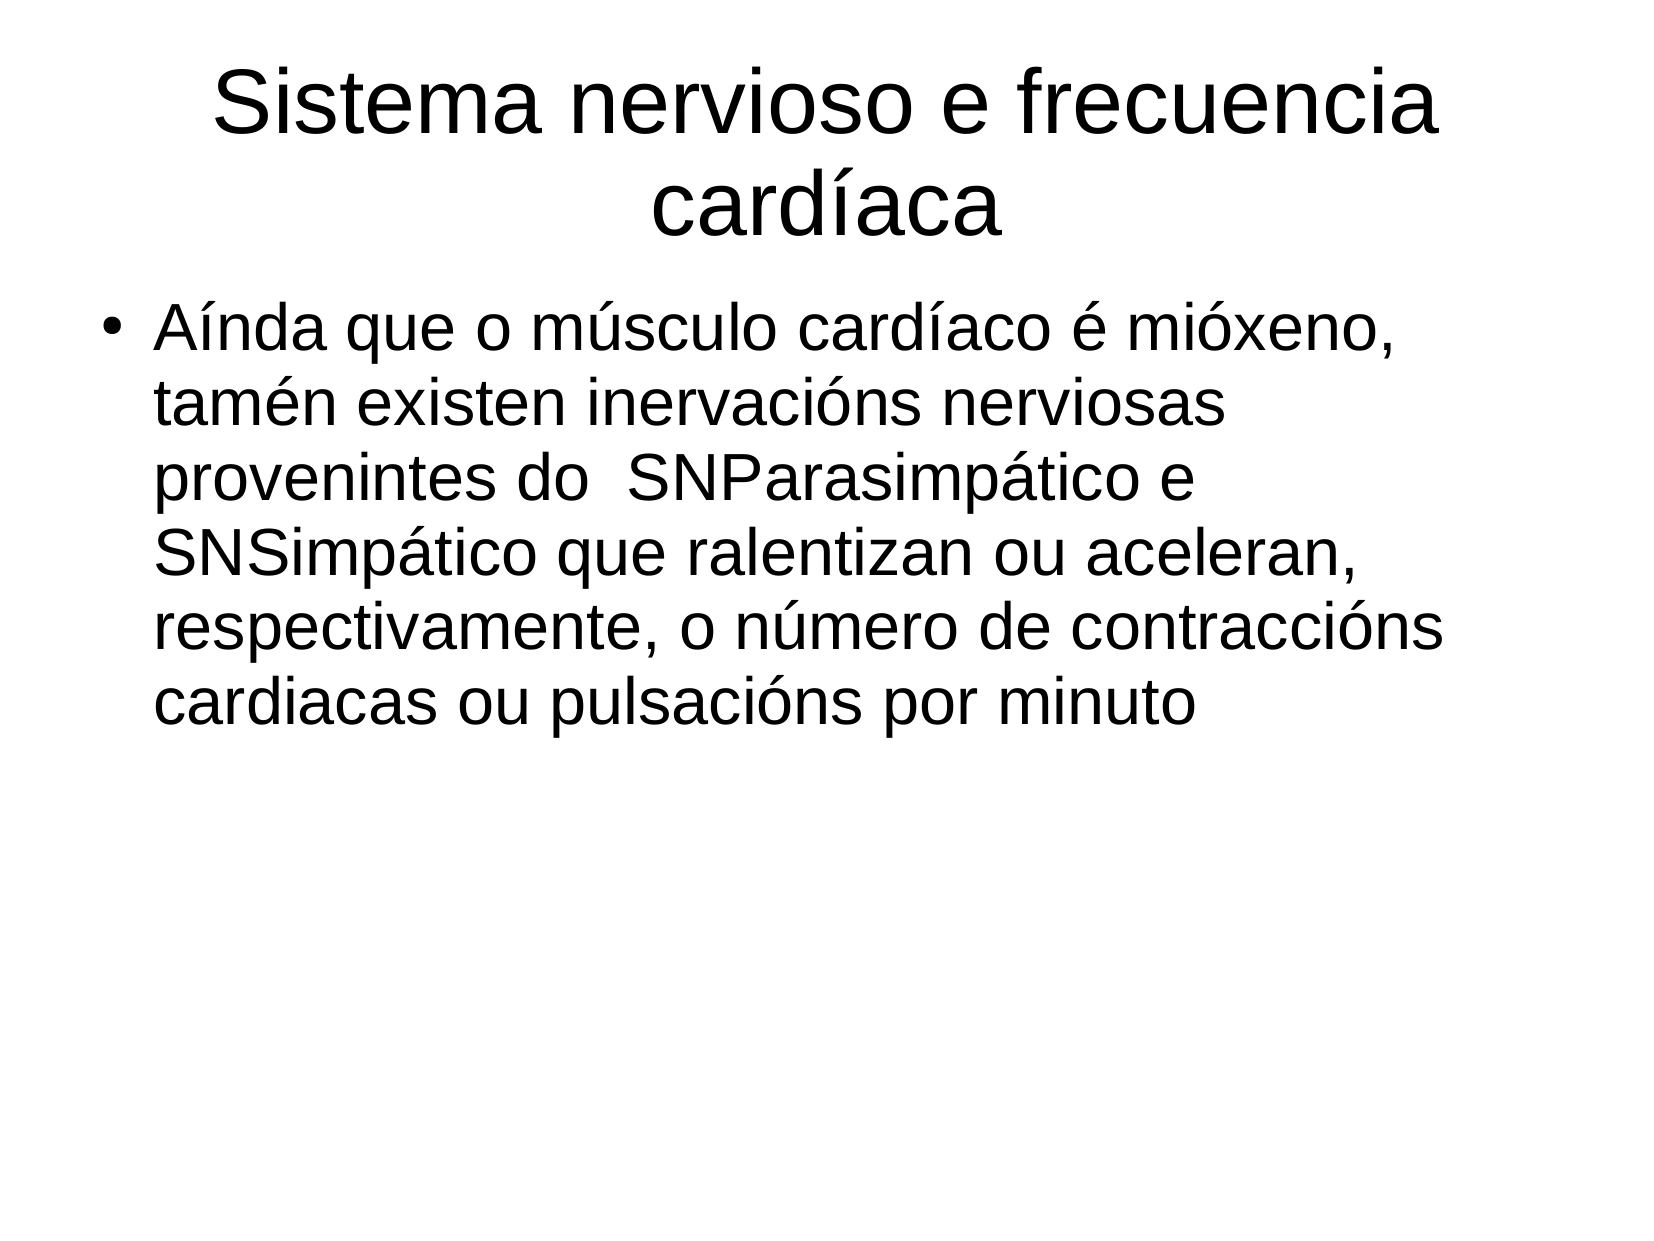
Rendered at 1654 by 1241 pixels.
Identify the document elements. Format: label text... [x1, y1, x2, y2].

list Aínda que o músculo cardíaco é mióxeno, tamén existen inervacións nerviosas provenintes do SNParasimpático e SNSimpático que ralentizan ou aceleran, respectivamente, o número de contraccións cardiacas ou pulsacións por minuto [82, 290, 1571, 1010]
title Sistema nervioso e frecuencia cardíaca [82, 49, 1571, 257]
